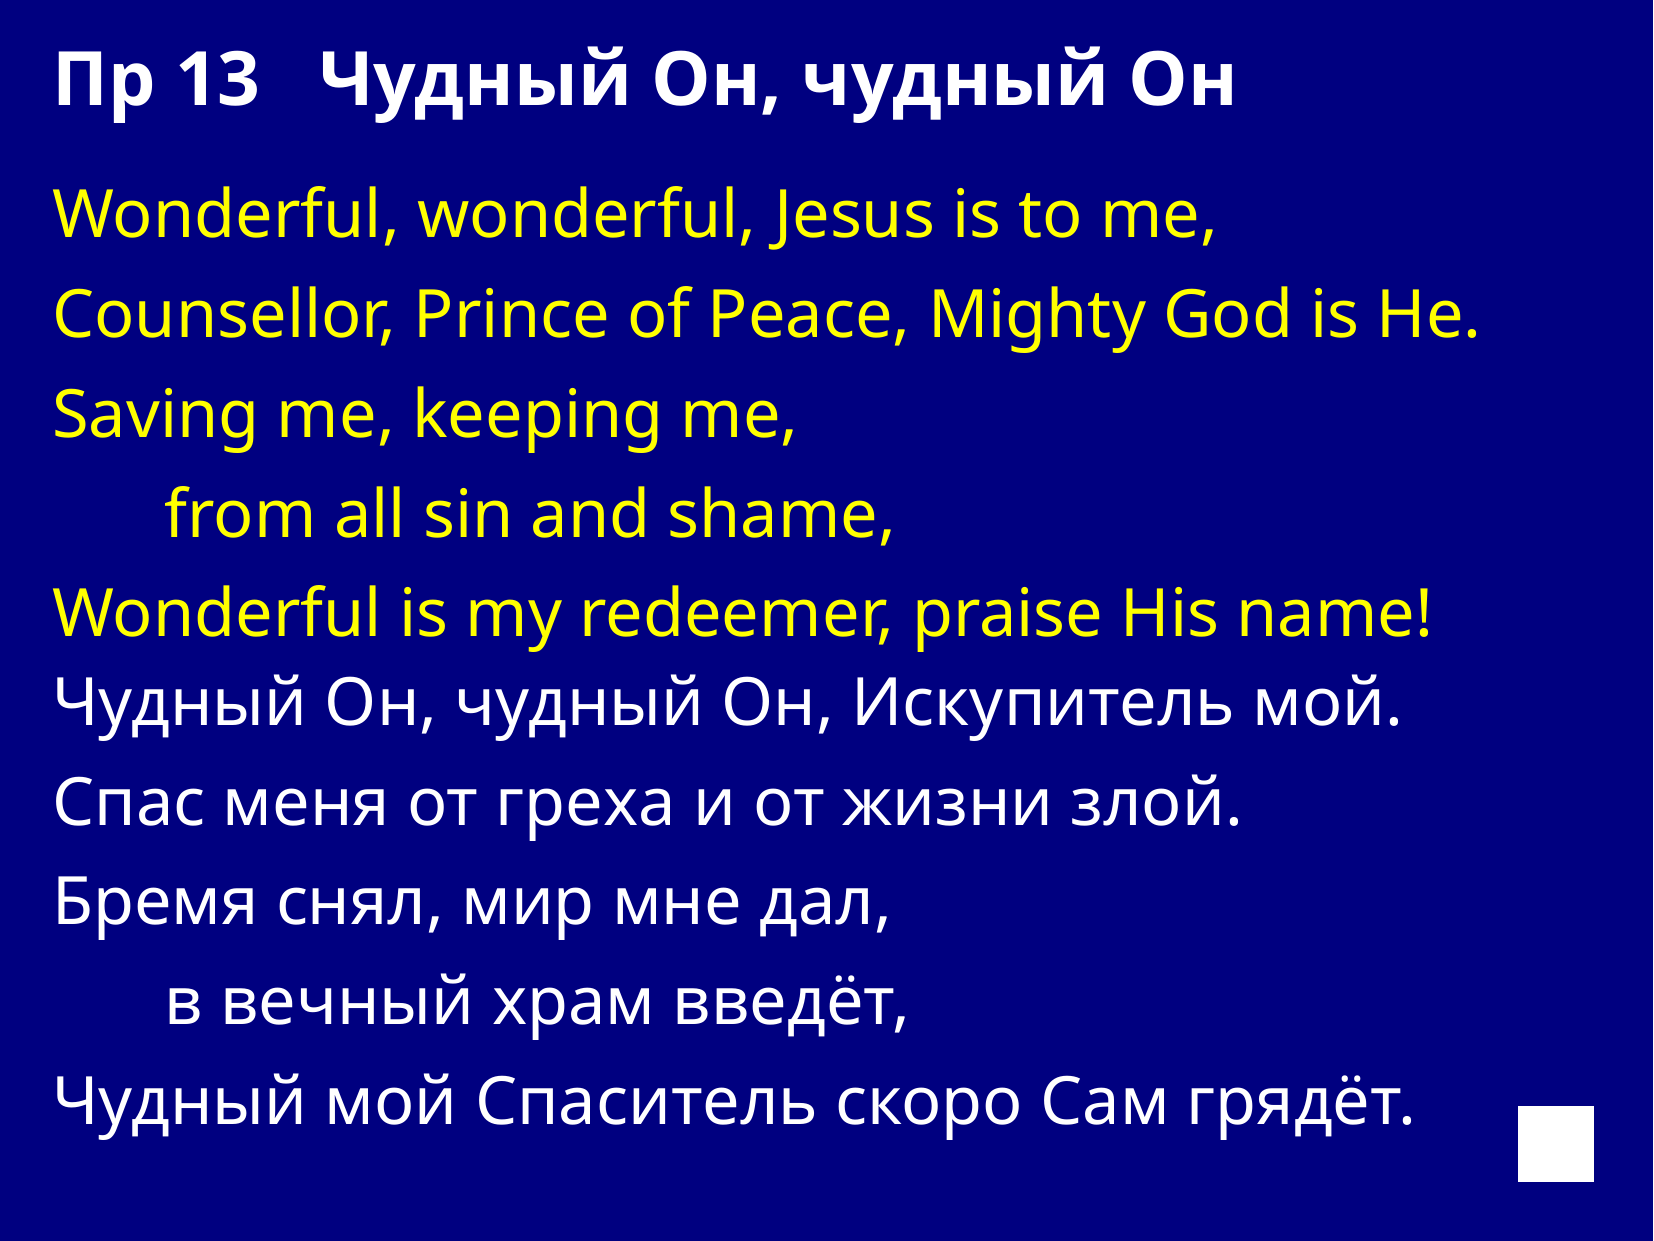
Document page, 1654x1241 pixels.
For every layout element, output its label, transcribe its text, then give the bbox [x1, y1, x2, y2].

text_box Чудный Он, чудный Он, Искупитель мой. Спас меня от греха и от жизни злой. Бремя снял, мир мне дал, в вечный храм введёт, Чудный мой Спаситель скоро Сам грядёт. [37, 637, 1576, 1163]
text_box Wonderful, wonderful, Jesus is to me, Counsellor, Prince of Peace, Mighty God is He. Saving me, keeping me, from all sin and shame, Wonderful is my redeemer, praise His name! [37, 150, 1653, 638]
text_box [1518, 1106, 1594, 1182]
text_box Пр 13 Чудный Он, чудный Он [37, 18, 1576, 131]
